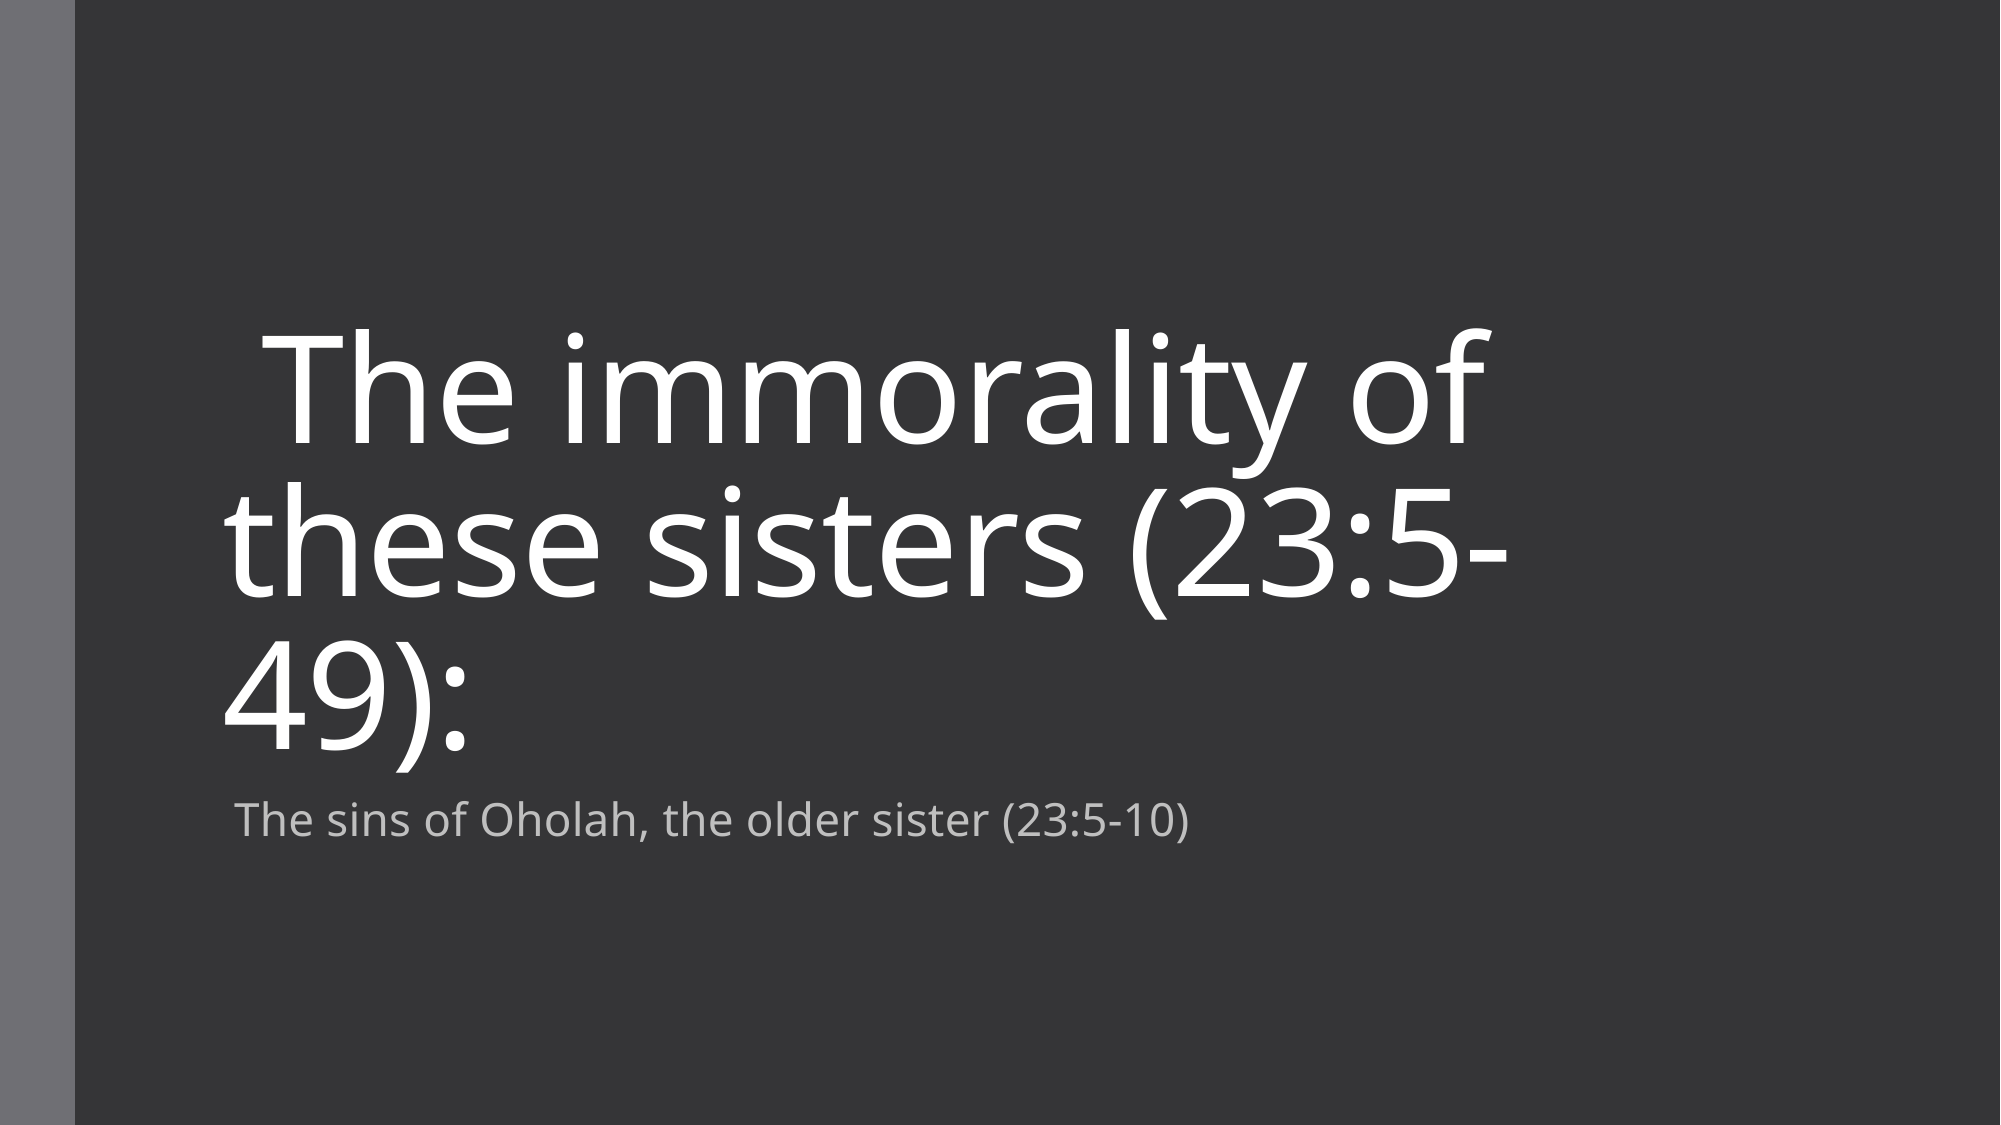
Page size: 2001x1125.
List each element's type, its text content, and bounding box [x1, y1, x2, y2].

title The immorality of these sisters (23:5-49): [206, 124, 1752, 787]
subtitle The sins of Oholah, the older sister (23:5-10) [206, 787, 1752, 1066]
